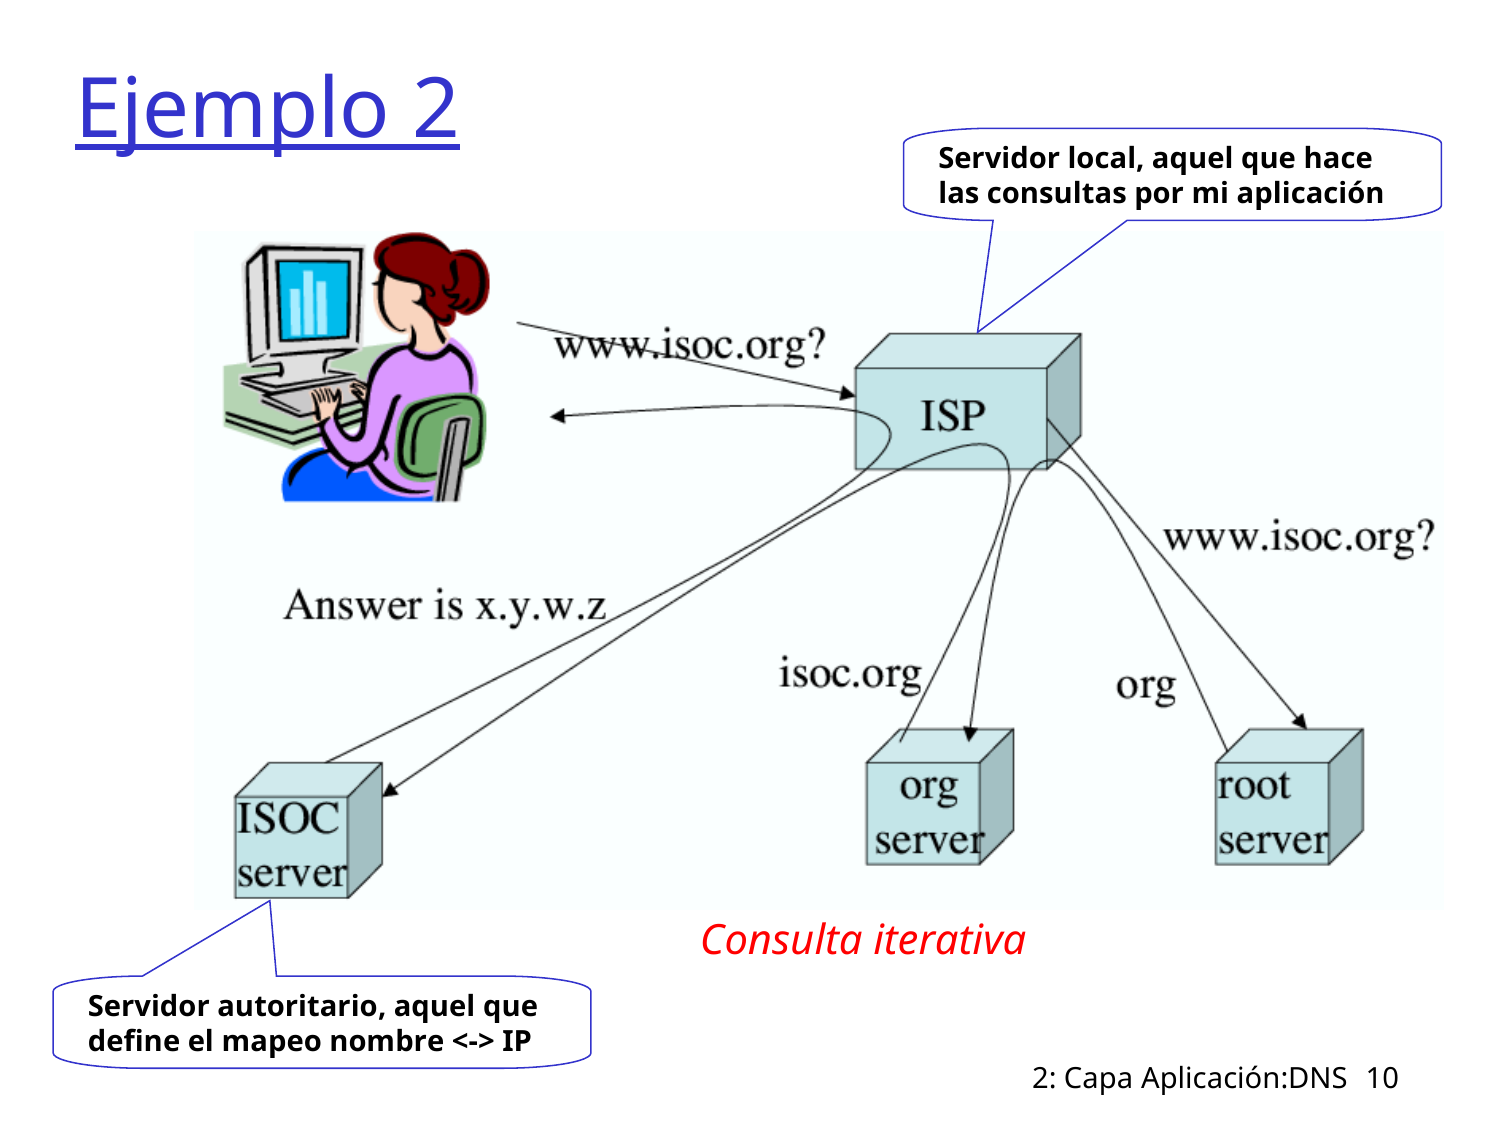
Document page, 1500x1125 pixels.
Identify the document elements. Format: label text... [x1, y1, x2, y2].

text_box Consulta iterativa [685, 904, 1042, 971]
text_box Servidor local, aquel que hace las consultas por mi aplicación [903, 134, 1442, 333]
picture [194, 231, 1444, 910]
text_box Servidor autoritario, aquel que define el mapeo nombre <-> IP [53, 900, 591, 1069]
title Ejemplo 2 [75, 23, 1426, 188]
